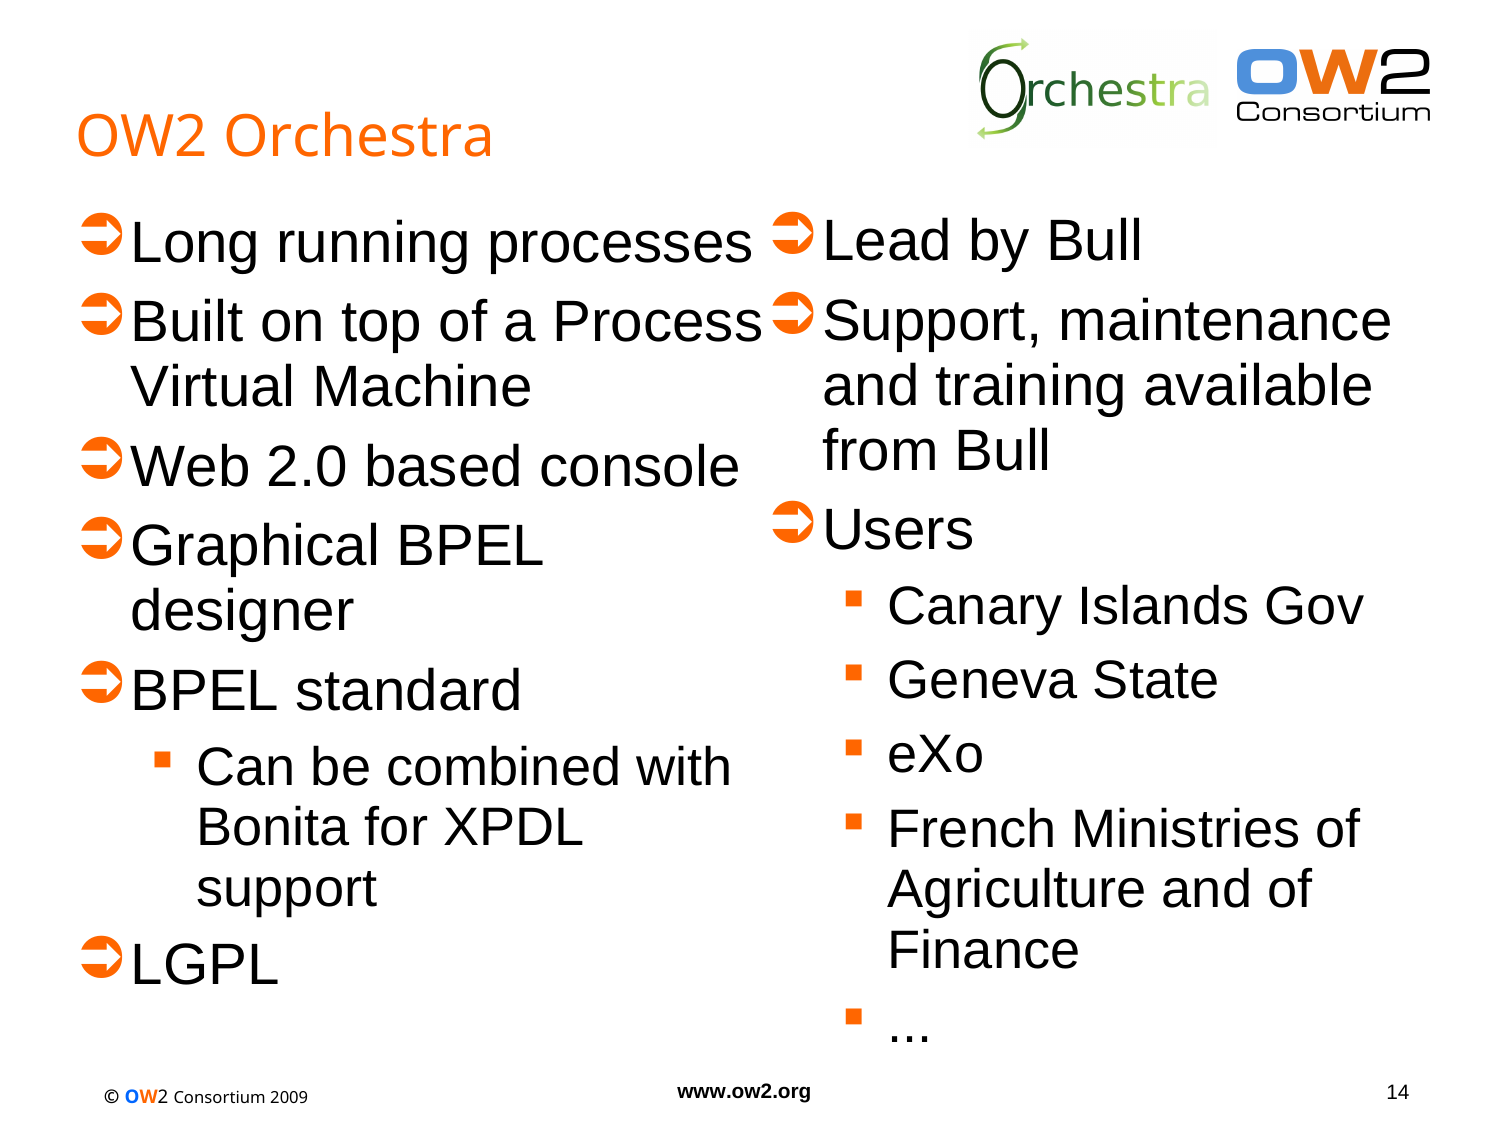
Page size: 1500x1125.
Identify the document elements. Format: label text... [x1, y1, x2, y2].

picture [968, 29, 1217, 148]
list Lead by Bull Support, maintenance and training available from Bull Users Canary Islands Gov Geneva State eXo French Ministries of Agriculture and of Finance ... [766, 208, 1425, 1054]
title OW2 Orchestra [75, 52, 1175, 207]
list Long running processes Built on top of a Process Virtual Machine Web 2.0 based console Graphical BPEL designer BPEL standard Can be combined with Bonita for XPDL support LGPL [74, 209, 766, 998]
